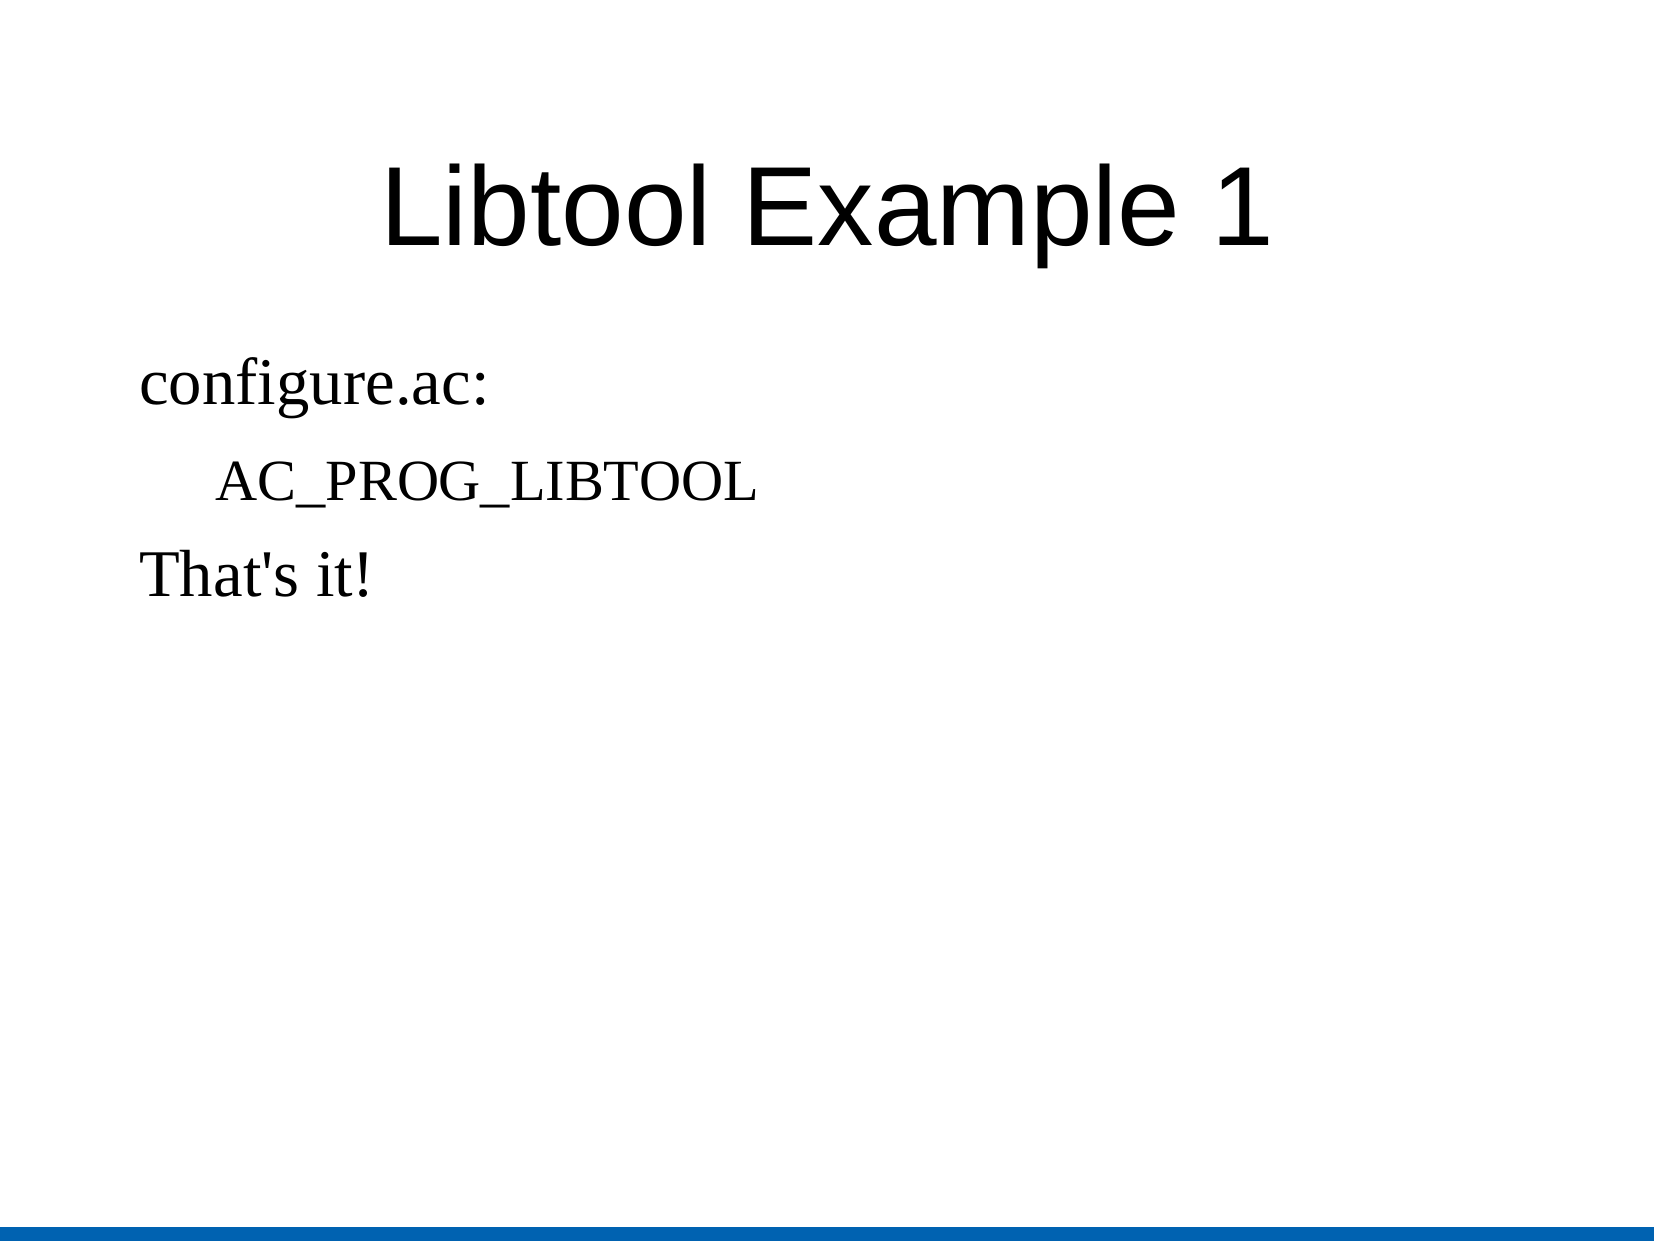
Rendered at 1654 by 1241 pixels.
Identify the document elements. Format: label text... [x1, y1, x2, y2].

list configure.ac: AC_PROG_LIBTOOL That's it! [121, 344, 1533, 1127]
title Libtool Example 1 [121, 102, 1533, 311]
